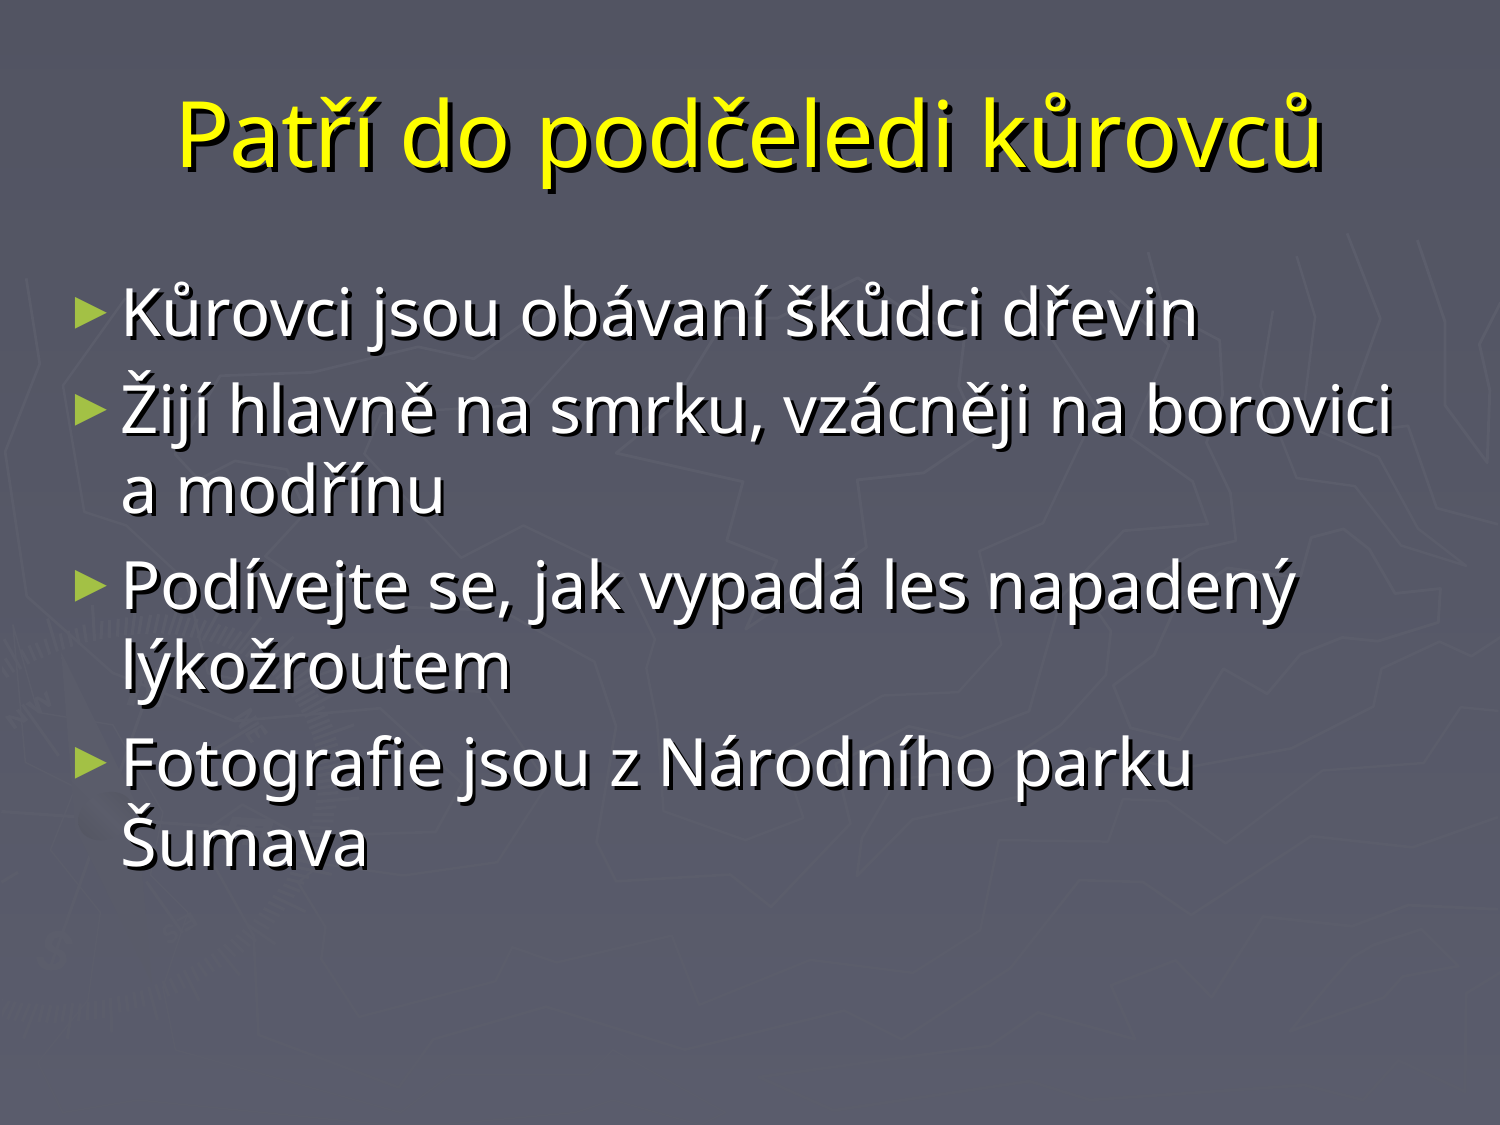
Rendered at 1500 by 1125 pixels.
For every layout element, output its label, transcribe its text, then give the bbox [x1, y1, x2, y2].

title Patří do podčeledi kůrovců [49, 37, 1451, 225]
list Kůrovci jsou obávaní škůdci dřevin Žijí hlavně na smrku, vzácněji na borovici a modřínu Podívejte se, jak vypadá les napadený lýkožroutem Fotografie jsou z Národního parku Šumava [49, 262, 1451, 1001]
